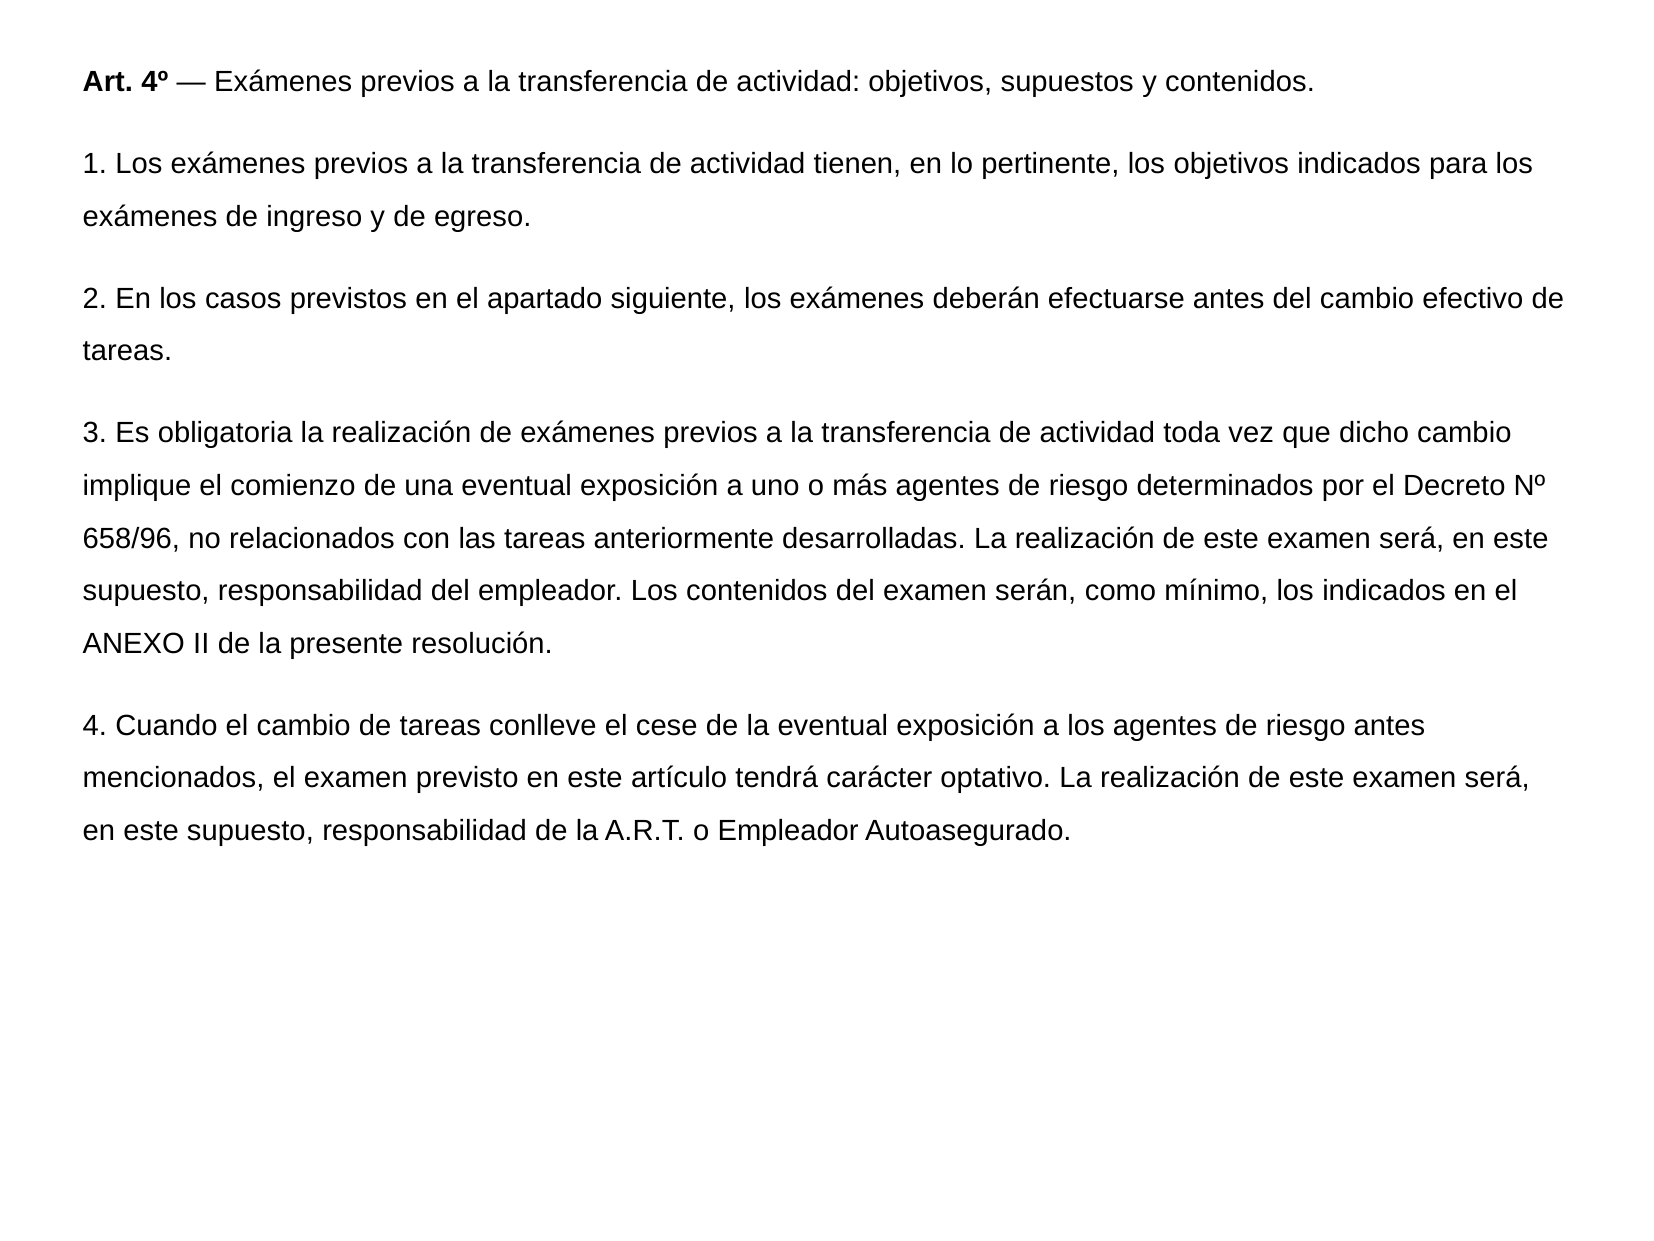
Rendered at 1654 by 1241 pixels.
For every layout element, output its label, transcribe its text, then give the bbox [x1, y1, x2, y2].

list Art. 4º — Exámenes previos a la transferencia de actividad: objetivos, supuestos y contenidos. 1. Los exámenes previos a la transferencia de actividad tienen, en lo pertinente, los objetivos indicados para los exámenes de ingreso y de egreso. 2. En los casos previstos en el apartado siguiente, los exámenes deberán efectuarse antes del cambio efectivo de tareas. 3. Es obligatoria la realización de exámenes previos a la transferencia de actividad toda vez que dicho cambio implique el comienzo de una eventual exposición a uno o más agentes de riesgo determinados por el Decreto Nº 658/96, no relacionados con las tareas anteriormente desarrolladas. La realización de este examen será, en este supuesto, responsabilidad del empleador. Los contenidos del examen serán, como mínimo, los indicados en el ANEXO II de la presente resolución. 4. Cuando el cambio de tareas conlleve el cese de la eventual exposición a los agentes de riesgo antes mencionados, el examen previsto en este artículo tendrá carácter optativo. La realización de este examen será, en este supuesto, responsabilidad de la A.R.T. o Empleador Autoasegurado. [82, 0, 1571, 1109]
